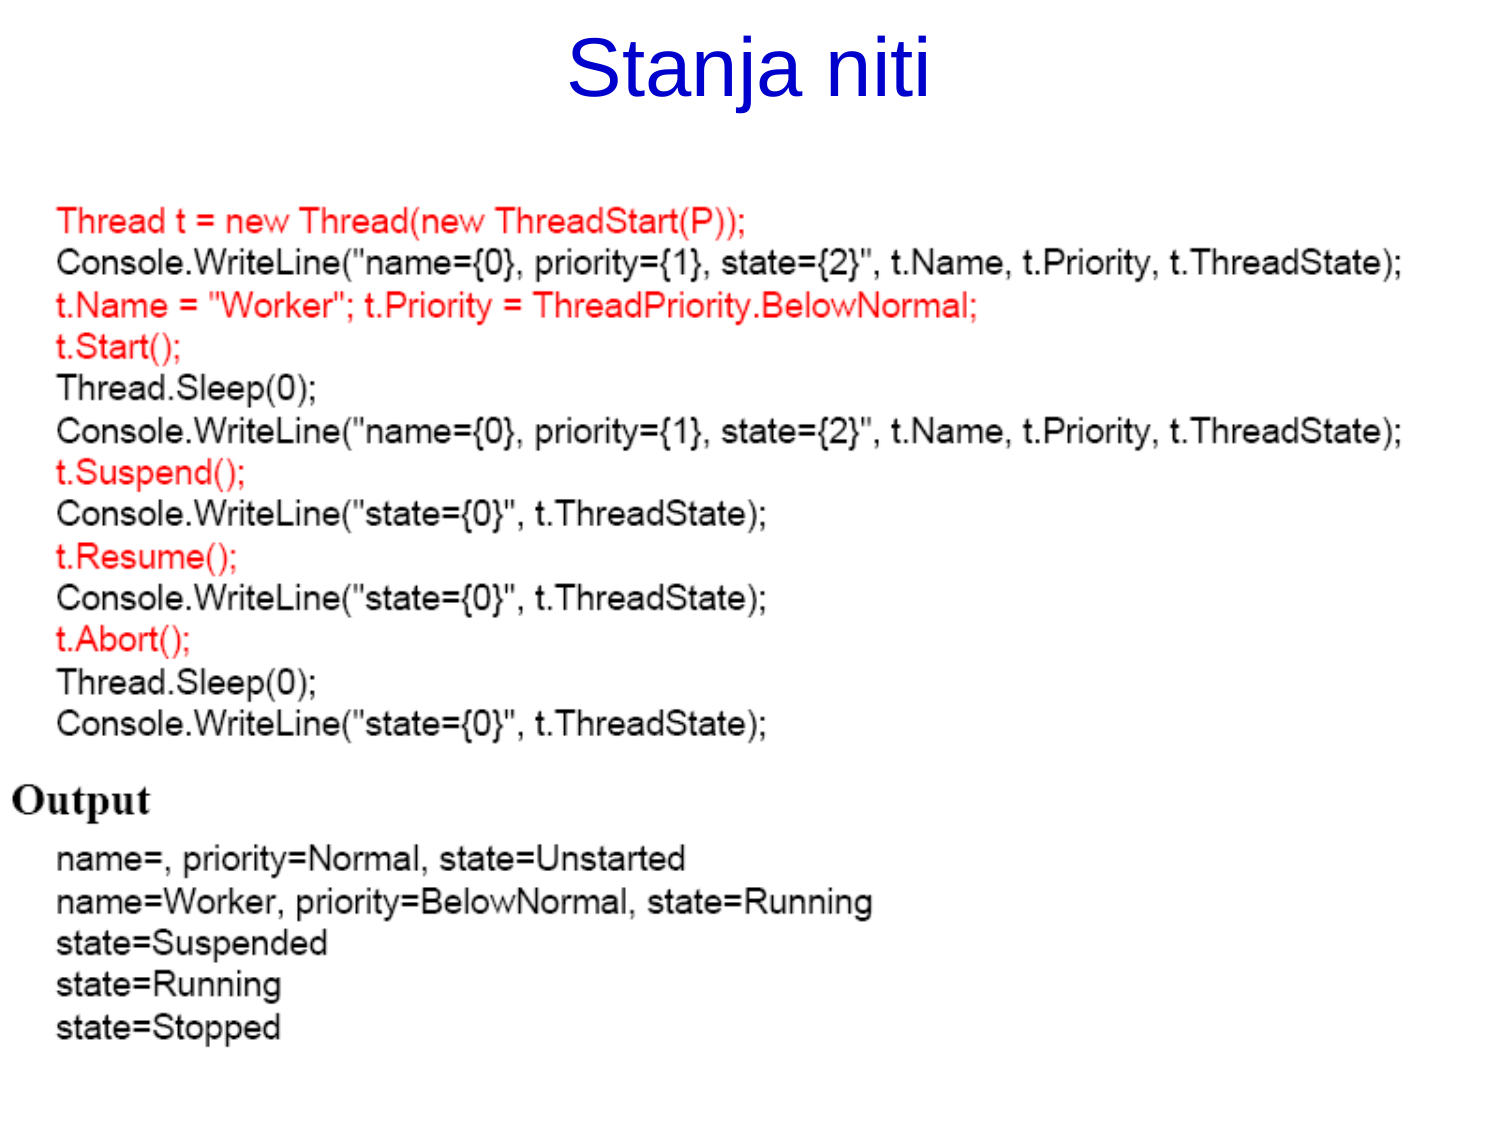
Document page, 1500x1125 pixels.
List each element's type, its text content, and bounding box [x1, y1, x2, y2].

picture [0, 168, 1471, 1081]
title Stanja niti [112, 0, 1388, 126]
